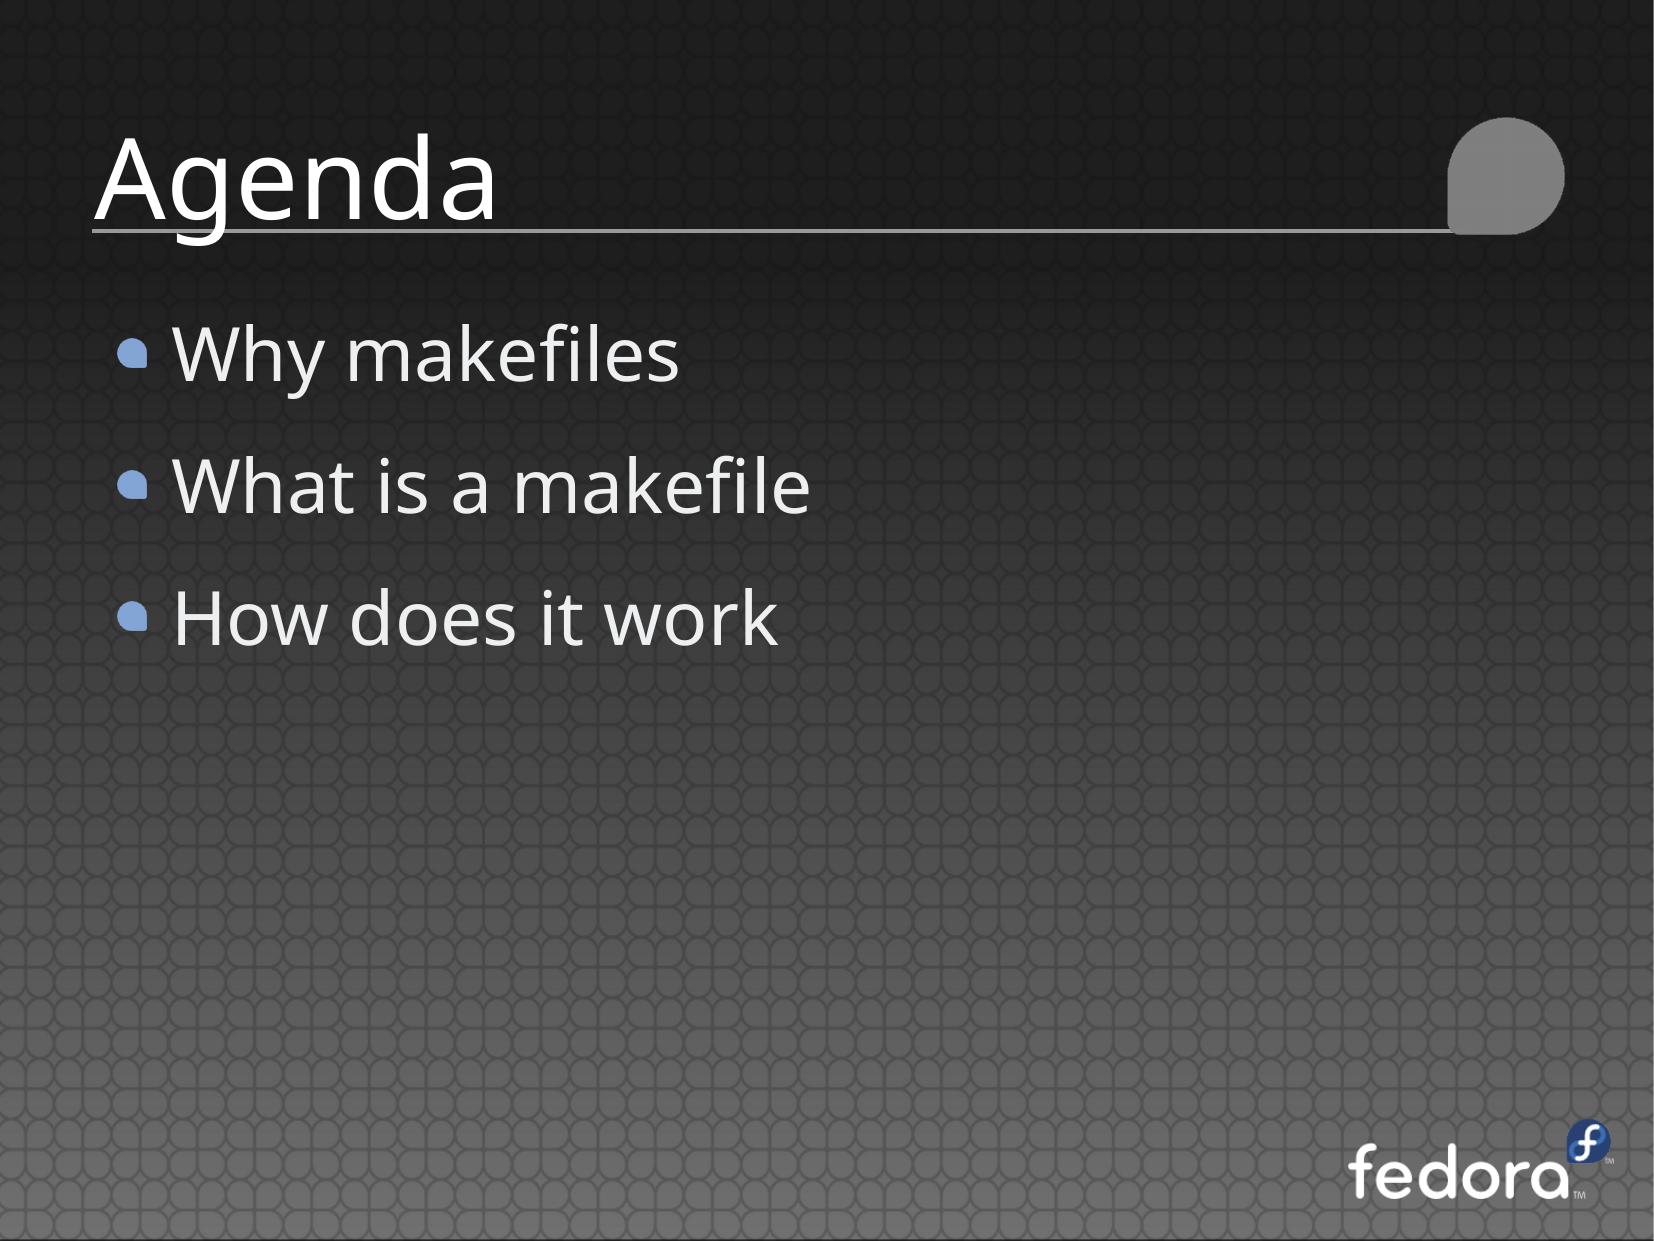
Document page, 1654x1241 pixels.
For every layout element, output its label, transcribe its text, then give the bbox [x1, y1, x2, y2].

title Agenda [94, 100, 1426, 251]
picture [0, 0, 1654, 1241]
list Why makefiles What is a makefile How does it work [100, 301, 1488, 887]
